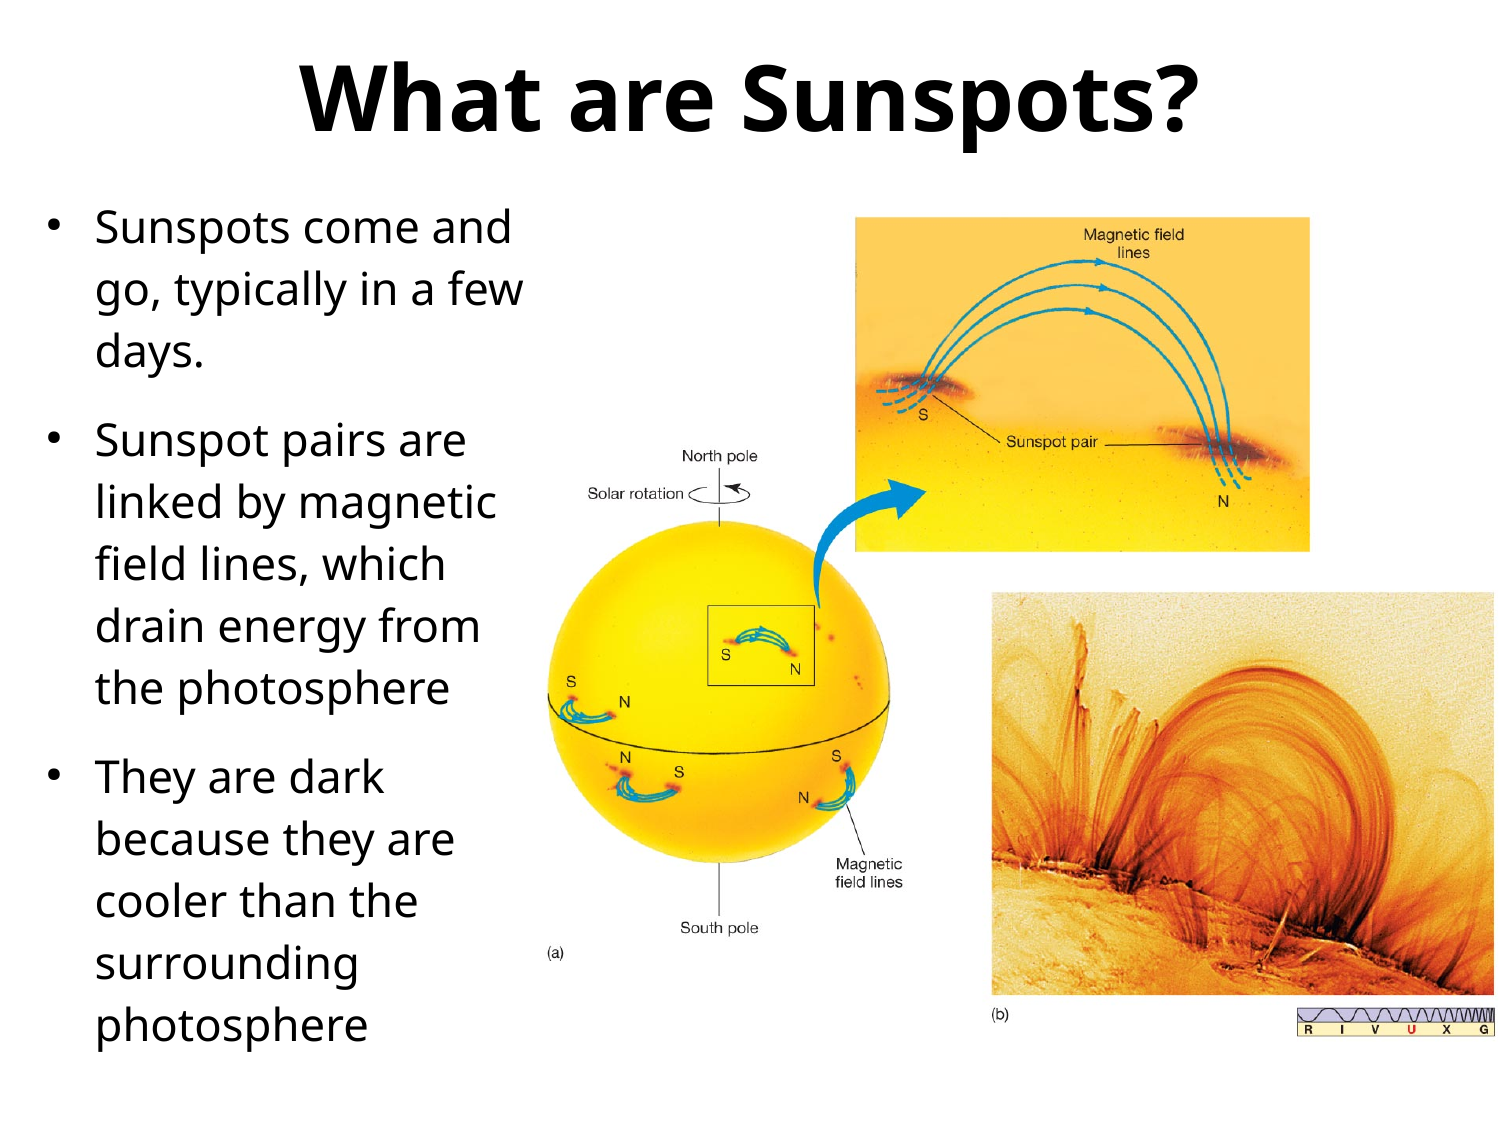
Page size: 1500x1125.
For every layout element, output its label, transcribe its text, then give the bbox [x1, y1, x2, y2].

picture [542, 212, 1500, 1042]
list Sunspots come and go, typically in a few days. Sunspot pairs are linked by magnetic field lines, which drain energy from the photosphere They are dark because they are cooler than the surrounding photosphere [30, 195, 541, 1066]
title What are Sunspots? [30, 42, 1471, 150]
